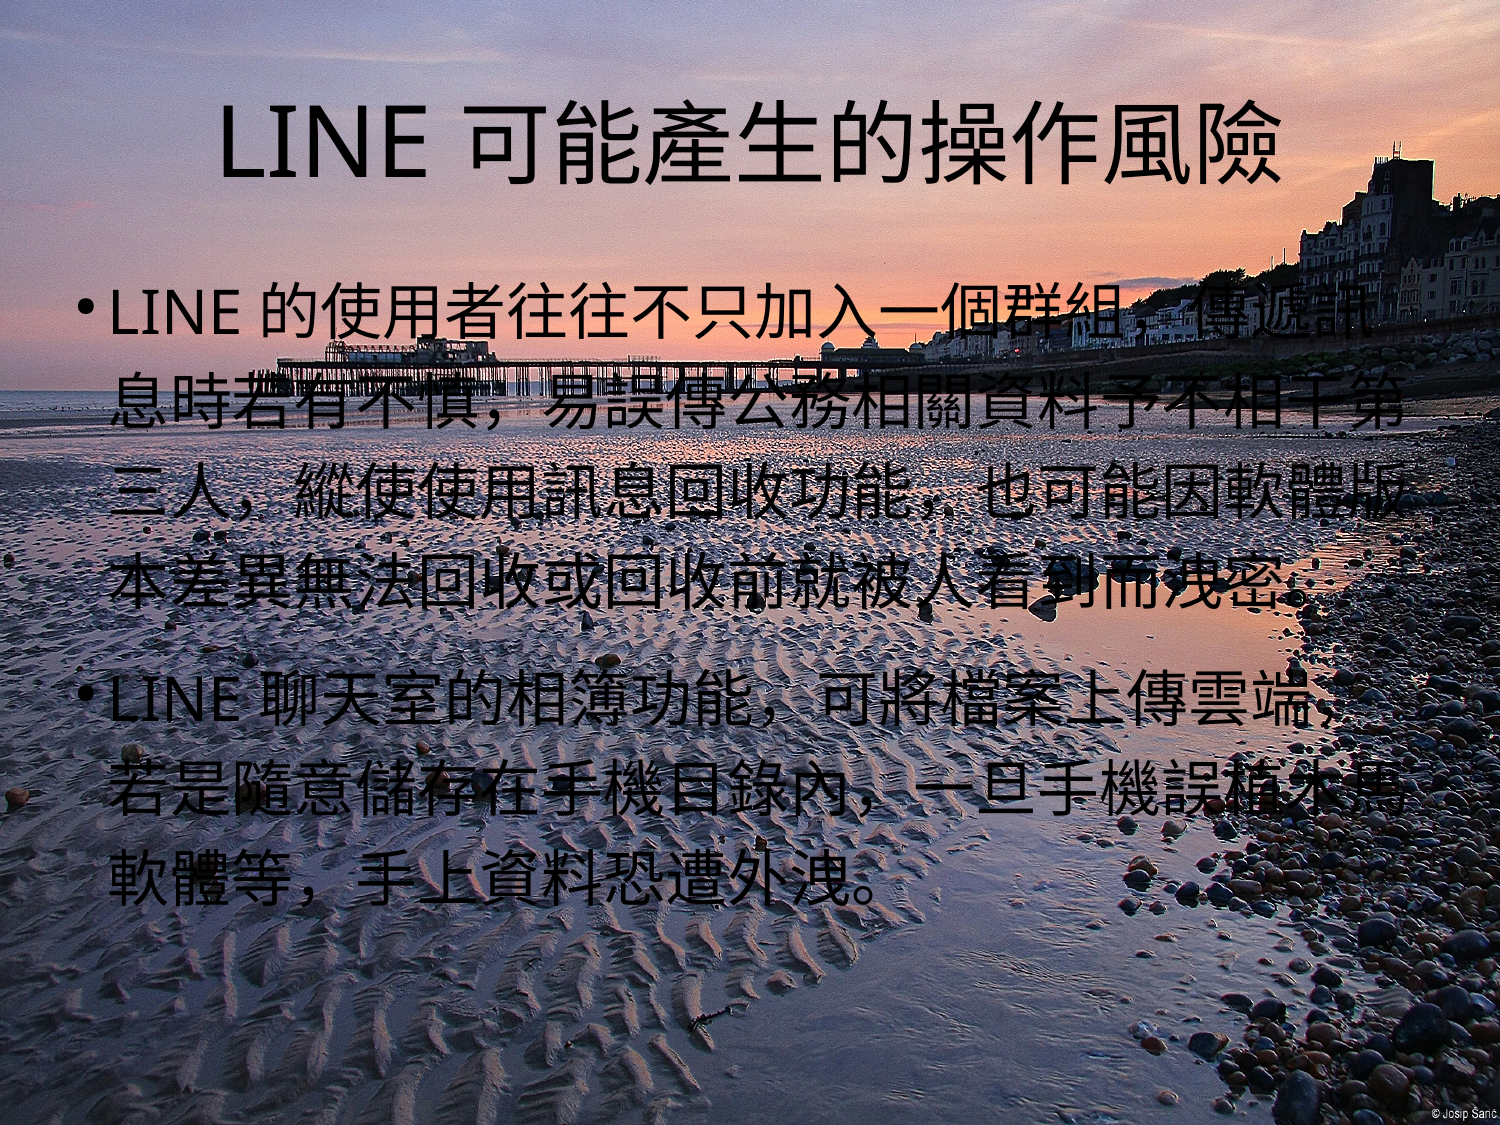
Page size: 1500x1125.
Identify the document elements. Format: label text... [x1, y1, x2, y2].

picture [0, 0, 1500, 1125]
title LINE可能產生的操作風險 [75, 45, 1425, 233]
list LINE的使用者往往不只加入一個群組，傳遞訊息時若有不慎，易誤傳公務相關資料予不相干第三人，縱使使用訊息回收功能，也可能因軟體版本差異無法回收或回收前就被人看到而洩密。 LINE聊天室的相簿功能，可將檔案上傳雲端，若是隨意儲存在手機目錄內，一旦手機誤植木馬軟體等，手上資料恐遭外洩。 [75, 262, 1425, 1005]
